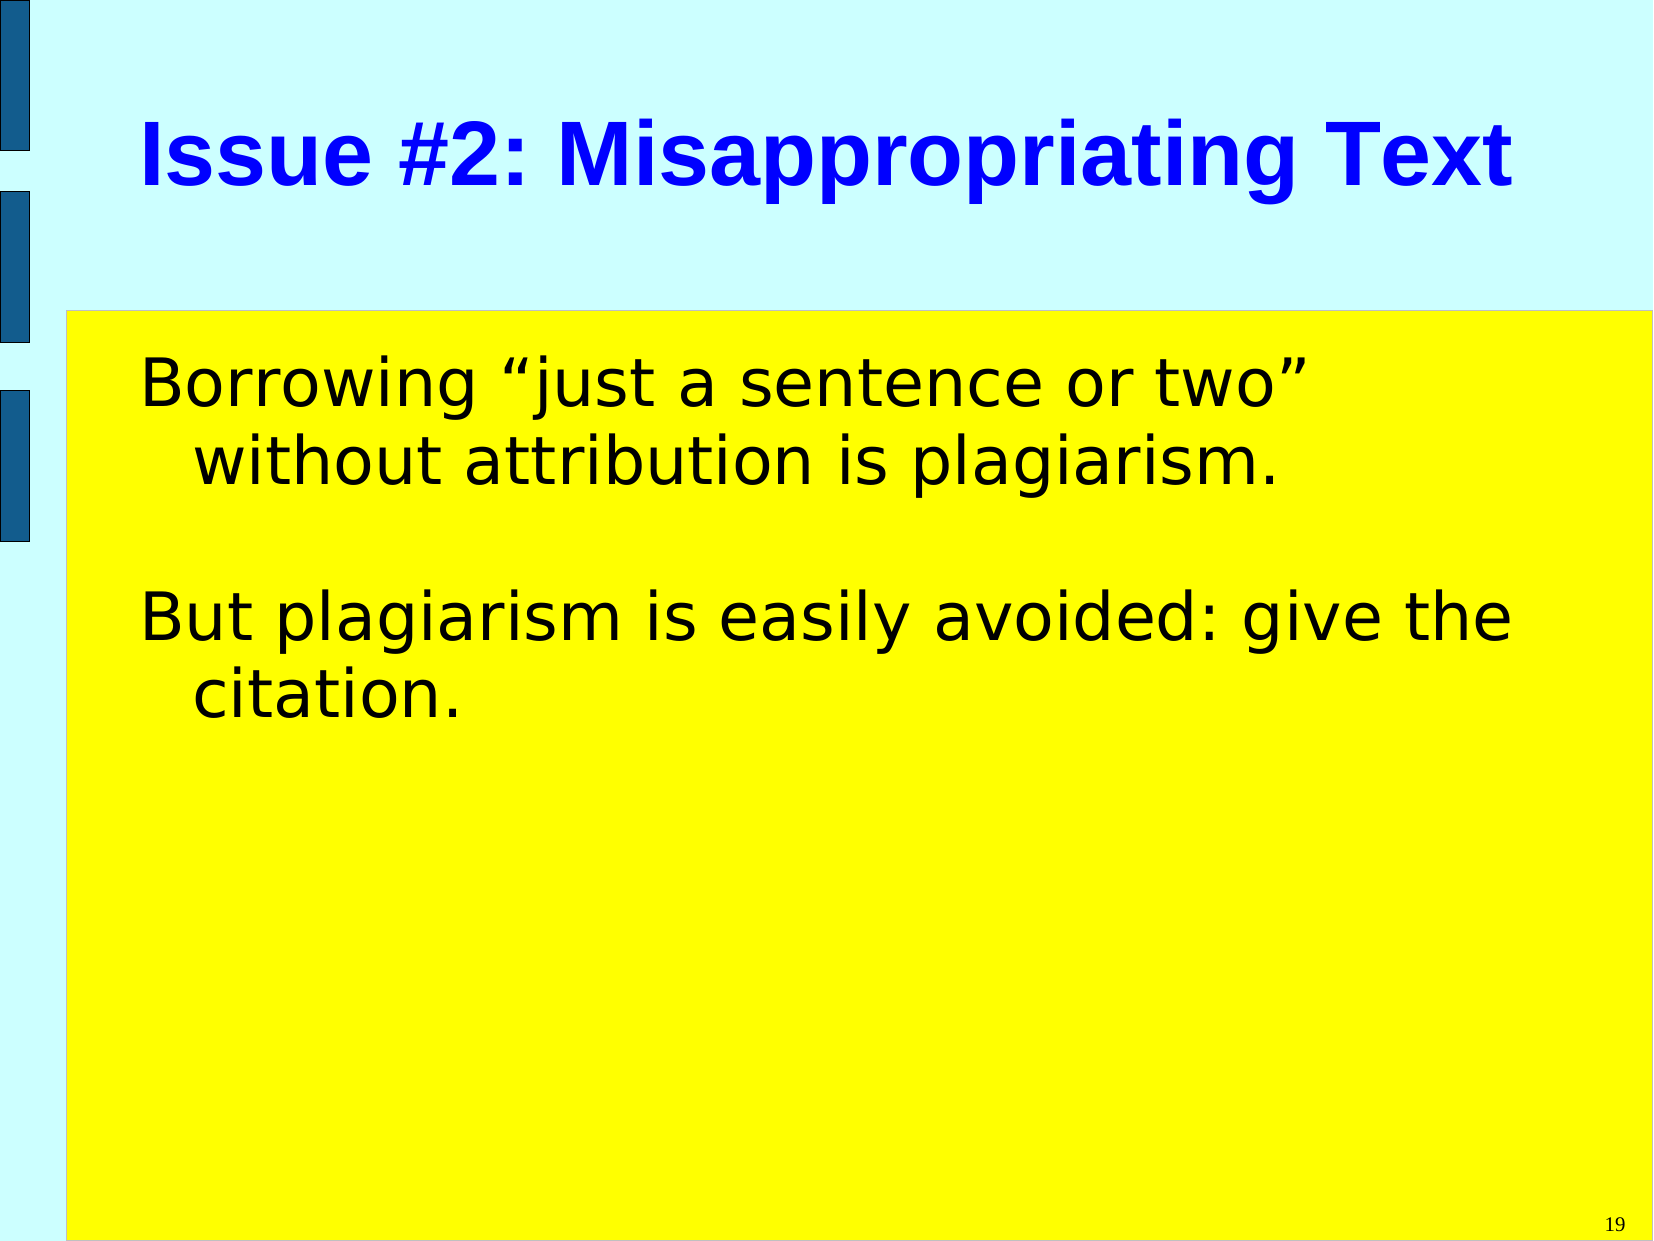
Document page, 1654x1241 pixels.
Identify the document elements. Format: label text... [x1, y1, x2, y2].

title Issue #2: Misappropriating Text [121, 49, 1534, 258]
list Borrowing “just a sentence or two” without attribution is plagiarism. But plagiarism is easily avoided: give the citation. [121, 344, 1534, 1127]
